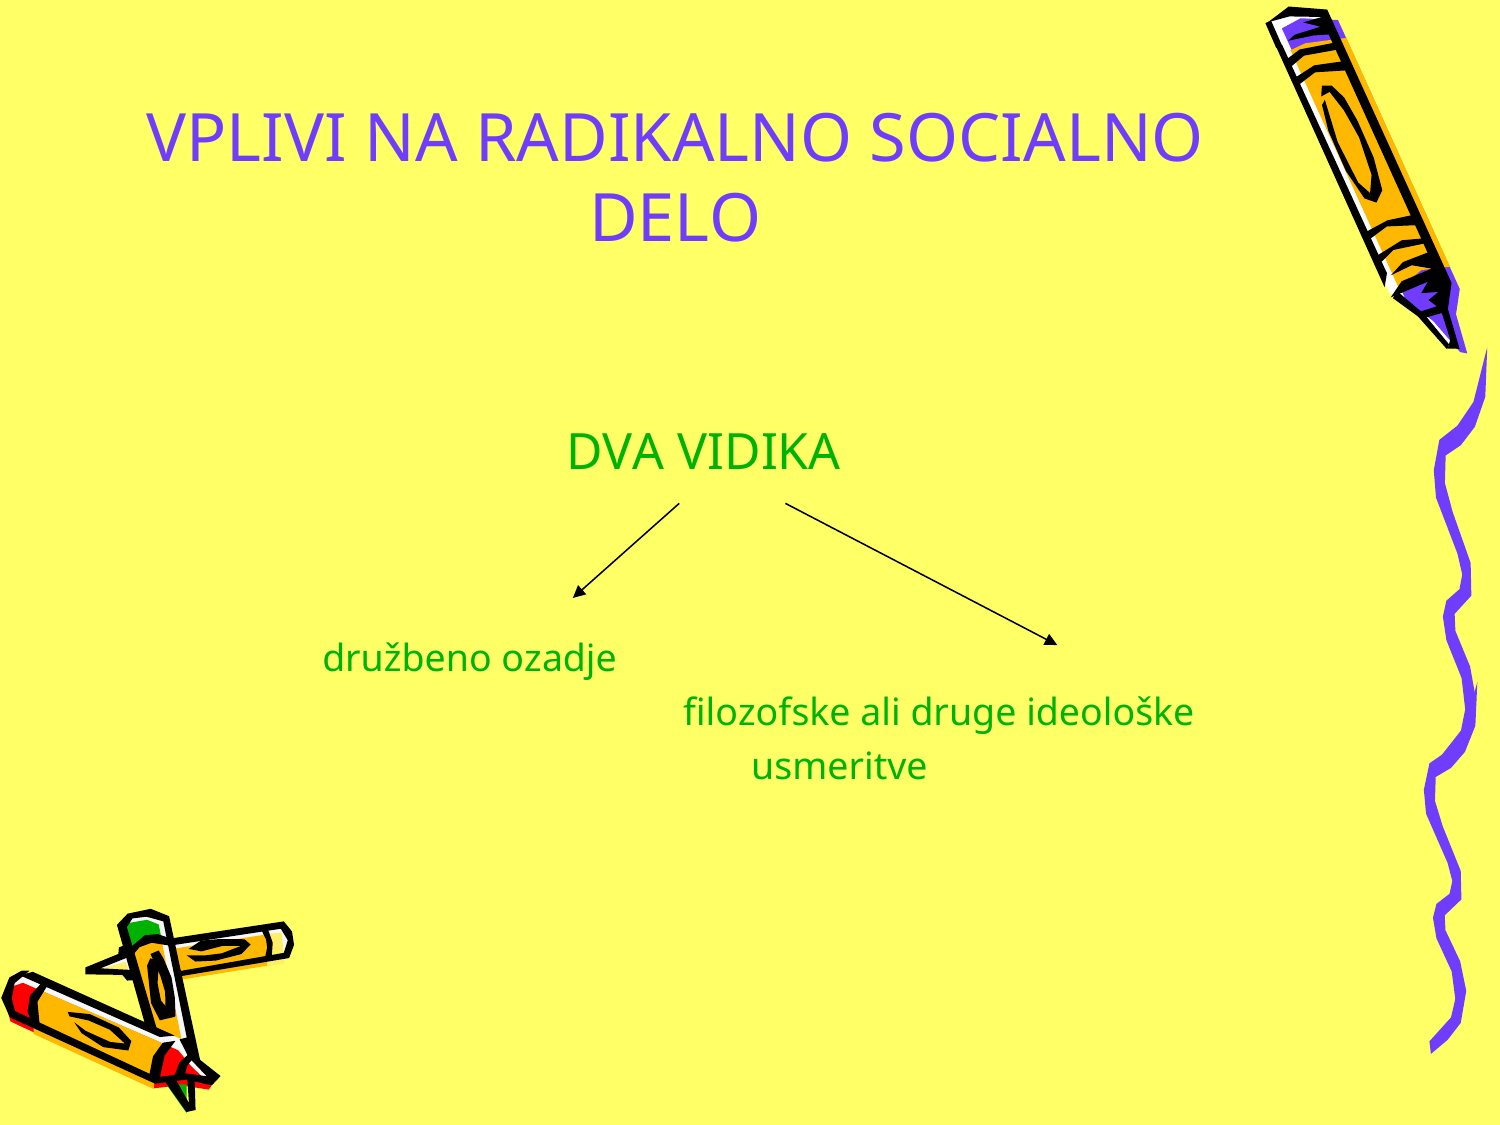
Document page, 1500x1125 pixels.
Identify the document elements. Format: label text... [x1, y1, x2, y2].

list DVA VIDIKA družbeno ozadje filozofske ali druge ideološke usmeritve [112, 299, 1375, 901]
title VPLIVI NA RADIKALNO SOCIALNO DELO [112, 0, 1240, 263]
